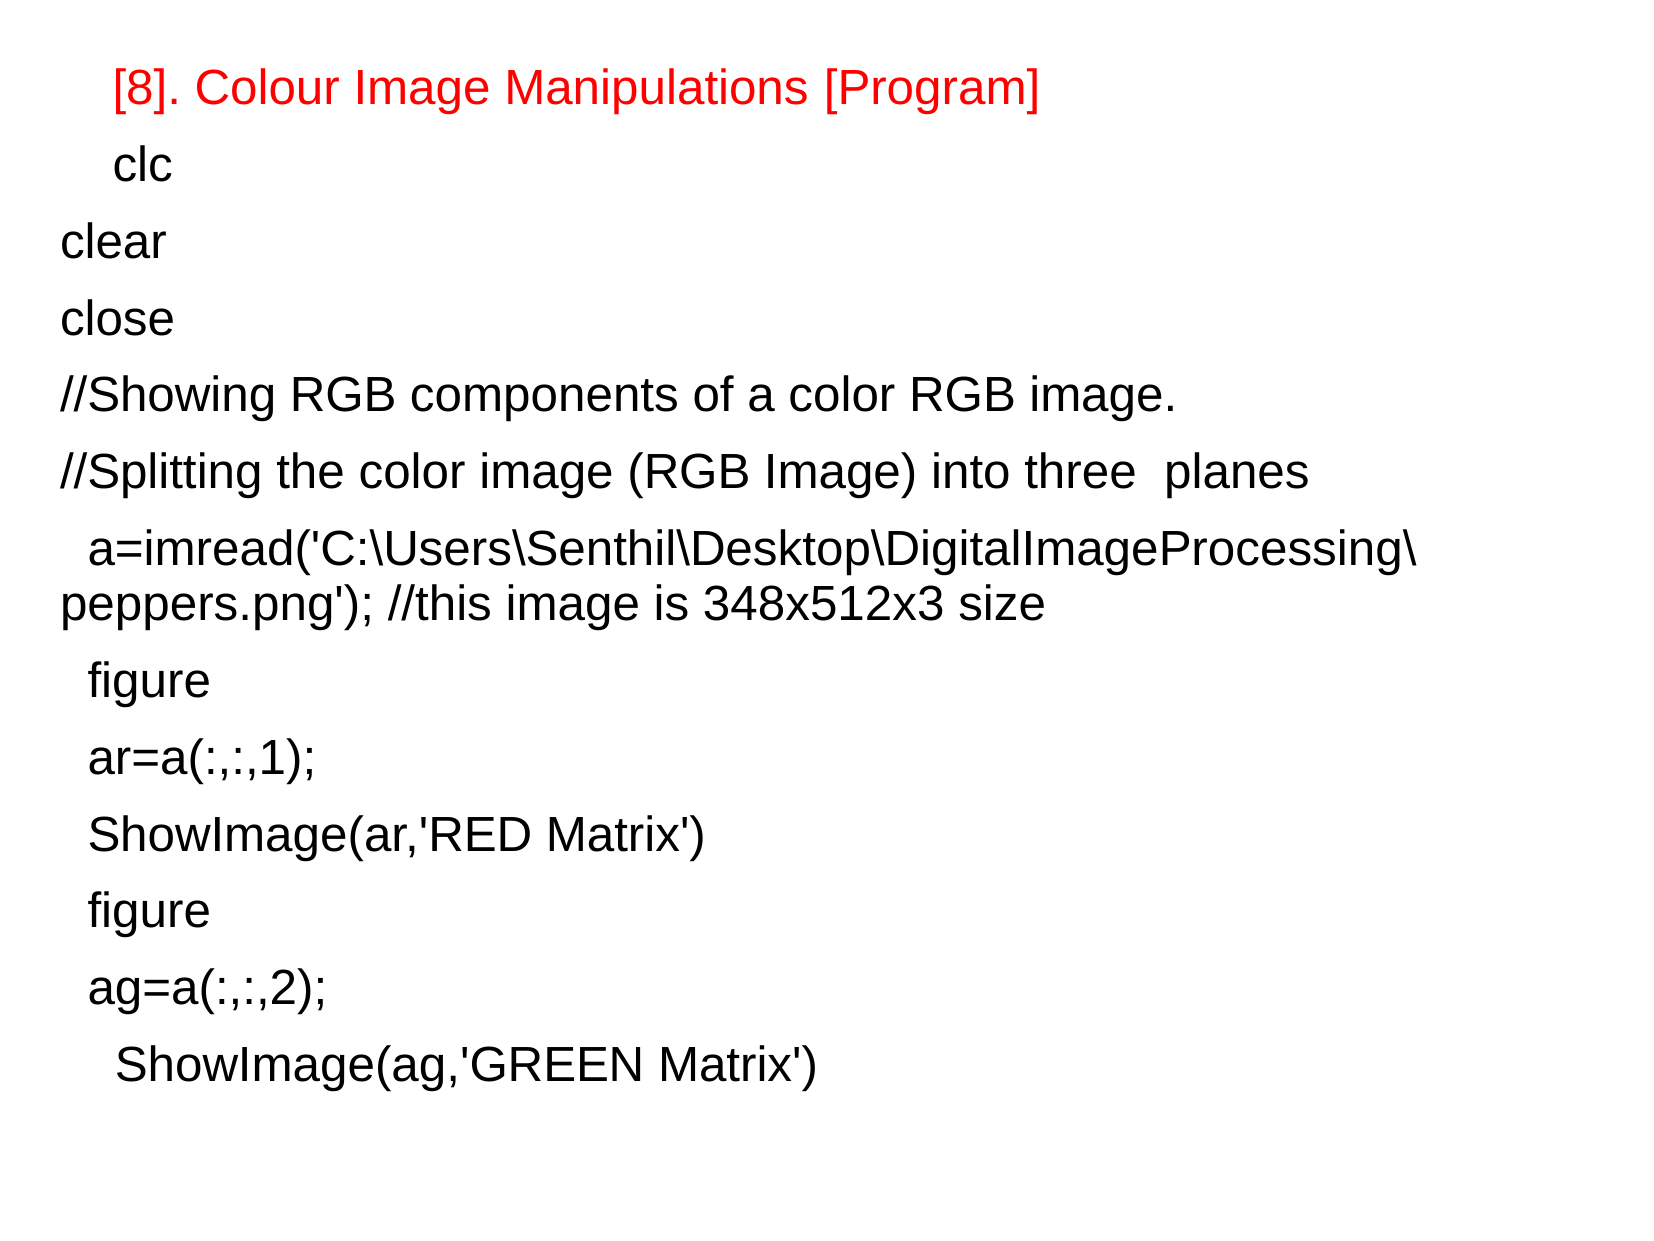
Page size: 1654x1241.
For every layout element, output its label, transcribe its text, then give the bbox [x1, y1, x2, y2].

list [8]. Colour Image Manipulations [Program] clc clear close //Showing RGB components of a color RGB image. //Splitting the color image (RGB Image) into three planes a=imread('C:\Users\Senthil\Desktop\DigitalImageProcessing\peppers.png'); //this image is 348x512x3 size figure ar=a(:,:,1); ShowImage(ar,'RED Matrix') figure ag=a(:,:,2); ShowImage(ag,'GREEN Matrix') [60, 60, 1606, 1171]
